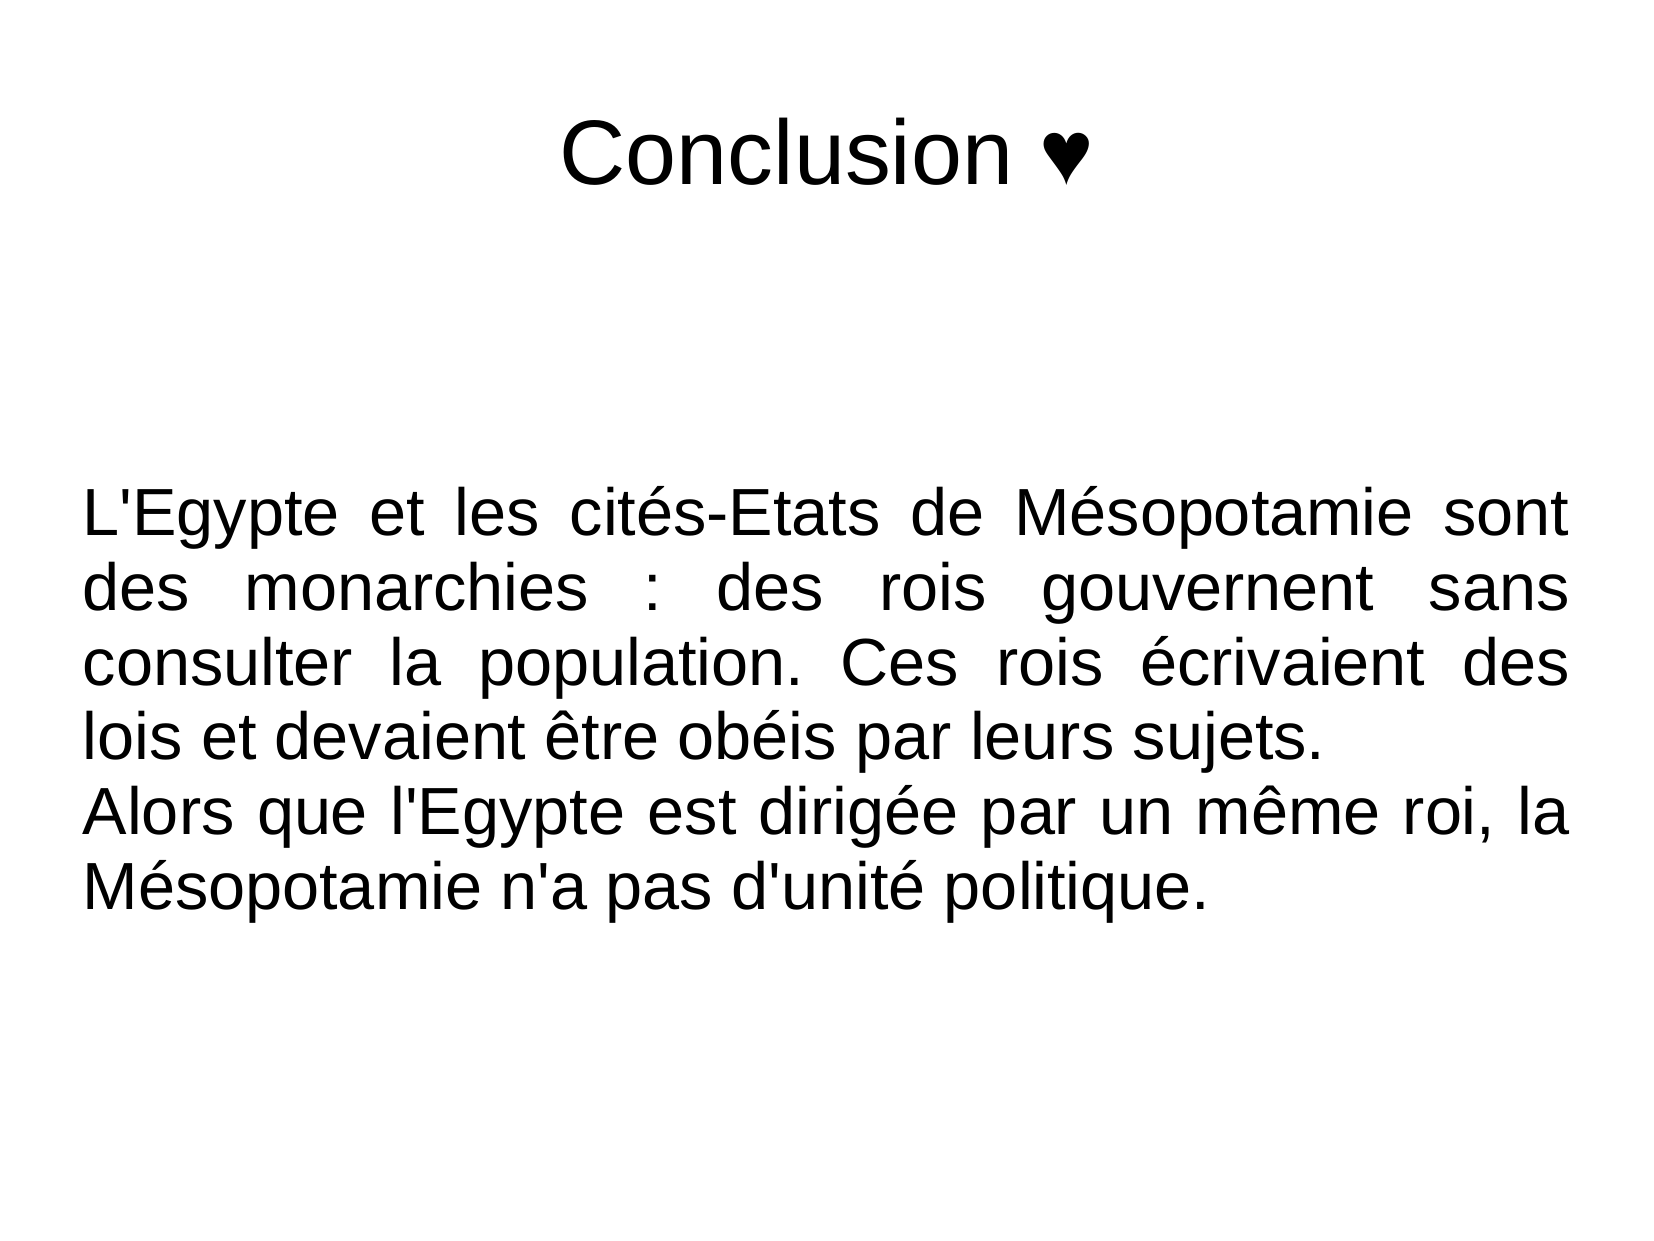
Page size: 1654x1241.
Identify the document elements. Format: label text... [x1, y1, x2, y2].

title Conclusion ♥ [82, 56, 1571, 250]
subtitle L'Egypte et les cités-Etats de Mésopotamie sont des monarchies : des rois gouvernent sans consulter la population. Ces rois écrivaient des lois et devaient être obéis par leurs sujets. Alors que l'Egypte est dirigée par un même roi, la Mésopotamie n'a pas d'unité politique. [82, 297, 1571, 1102]
